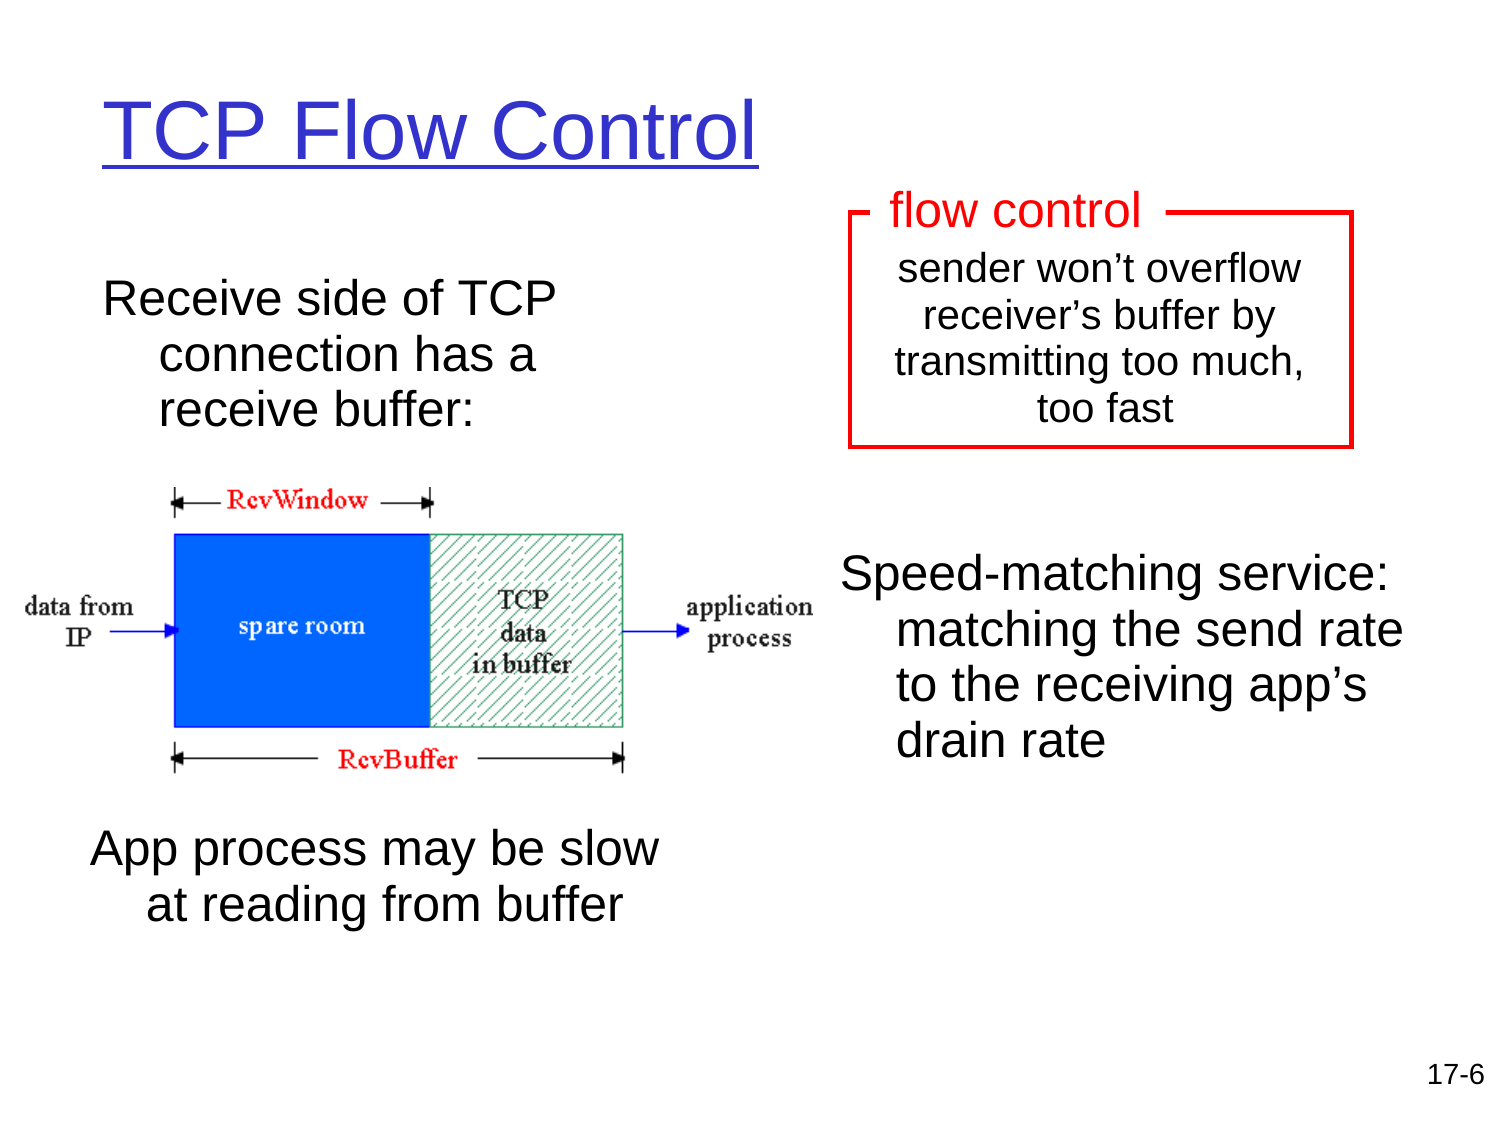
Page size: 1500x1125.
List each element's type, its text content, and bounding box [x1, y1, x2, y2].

list Receive side of TCP connection has a receive buffer: [87, 262, 713, 476]
text_box [849, 181, 1352, 448]
list Speed-matching service: matching the send rate to the receiving app’s drain rate [824, 537, 1450, 1013]
text_box flow control [874, 174, 1157, 247]
text_box sender won’t overflow receiver’s buffer by transmitting too much, too fast [863, 237, 1336, 439]
picture [24, 487, 813, 775]
title TCP Flow Control [87, 37, 1363, 225]
text_box App process may be slow at reading from buffer [74, 812, 700, 1025]
